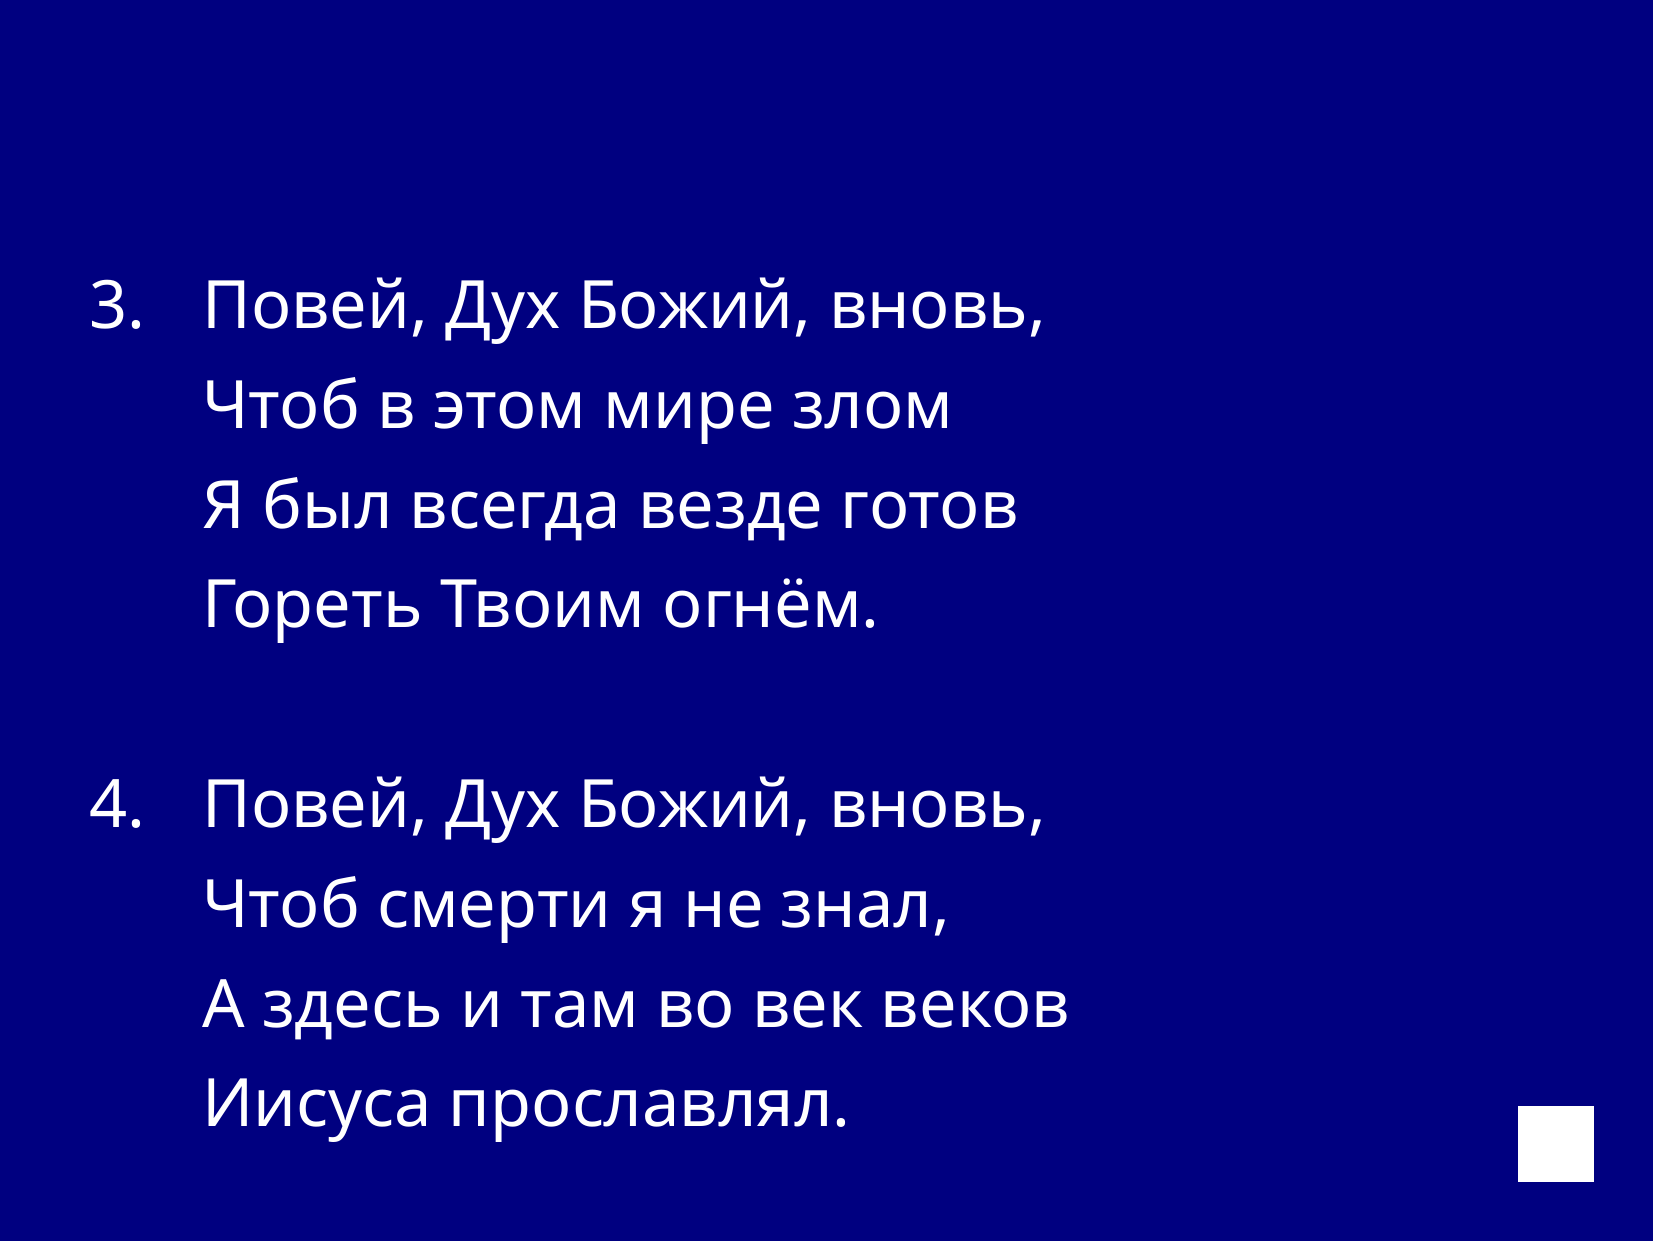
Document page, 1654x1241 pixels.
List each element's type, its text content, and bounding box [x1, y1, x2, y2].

text_box 3. Повей, Дух Божий, вновь, Чтоб в этом мире злом Я был всегда везде готов Гореть Твоим огнём. 4. Повей, Дух Божий, вновь, Чтоб смерти я не знал, А здесь и там во век веков Иисуса прославлял. [75, 150, 1576, 1163]
text_box [1518, 1106, 1594, 1182]
